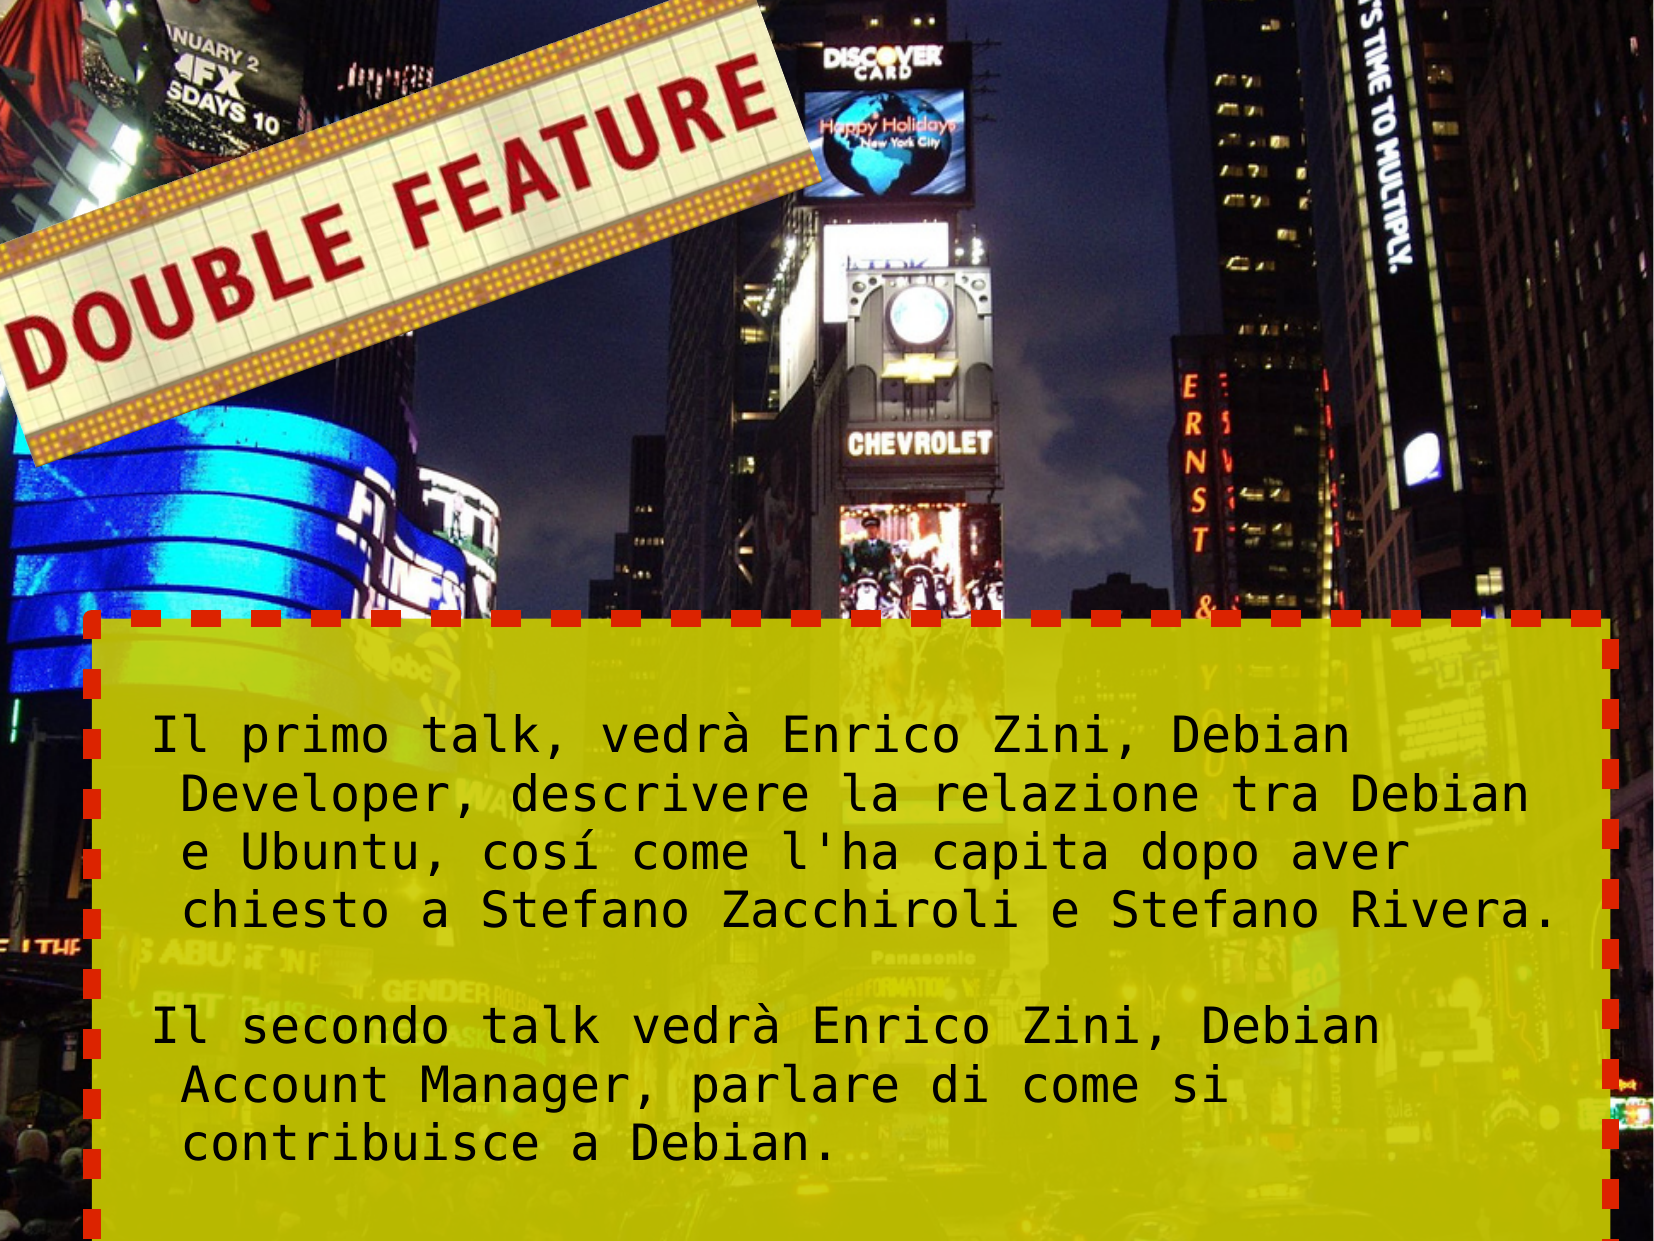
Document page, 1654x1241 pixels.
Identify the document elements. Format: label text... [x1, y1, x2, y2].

text_box Il primo talk, vedrà Enrico Zini, Debian Developer, descrivere la relazione tra Debian e Ubuntu, cosí come l'ha capita dopo aver chiesto a Stefano Zacchiroli e Stefano Rivera. Il secondo talk vedrà Enrico Zini, Debian Account Manager, parlare di come si contribuisce a Debian. [91, 618, 1611, 1241]
picture [0, 0, 1654, 1241]
